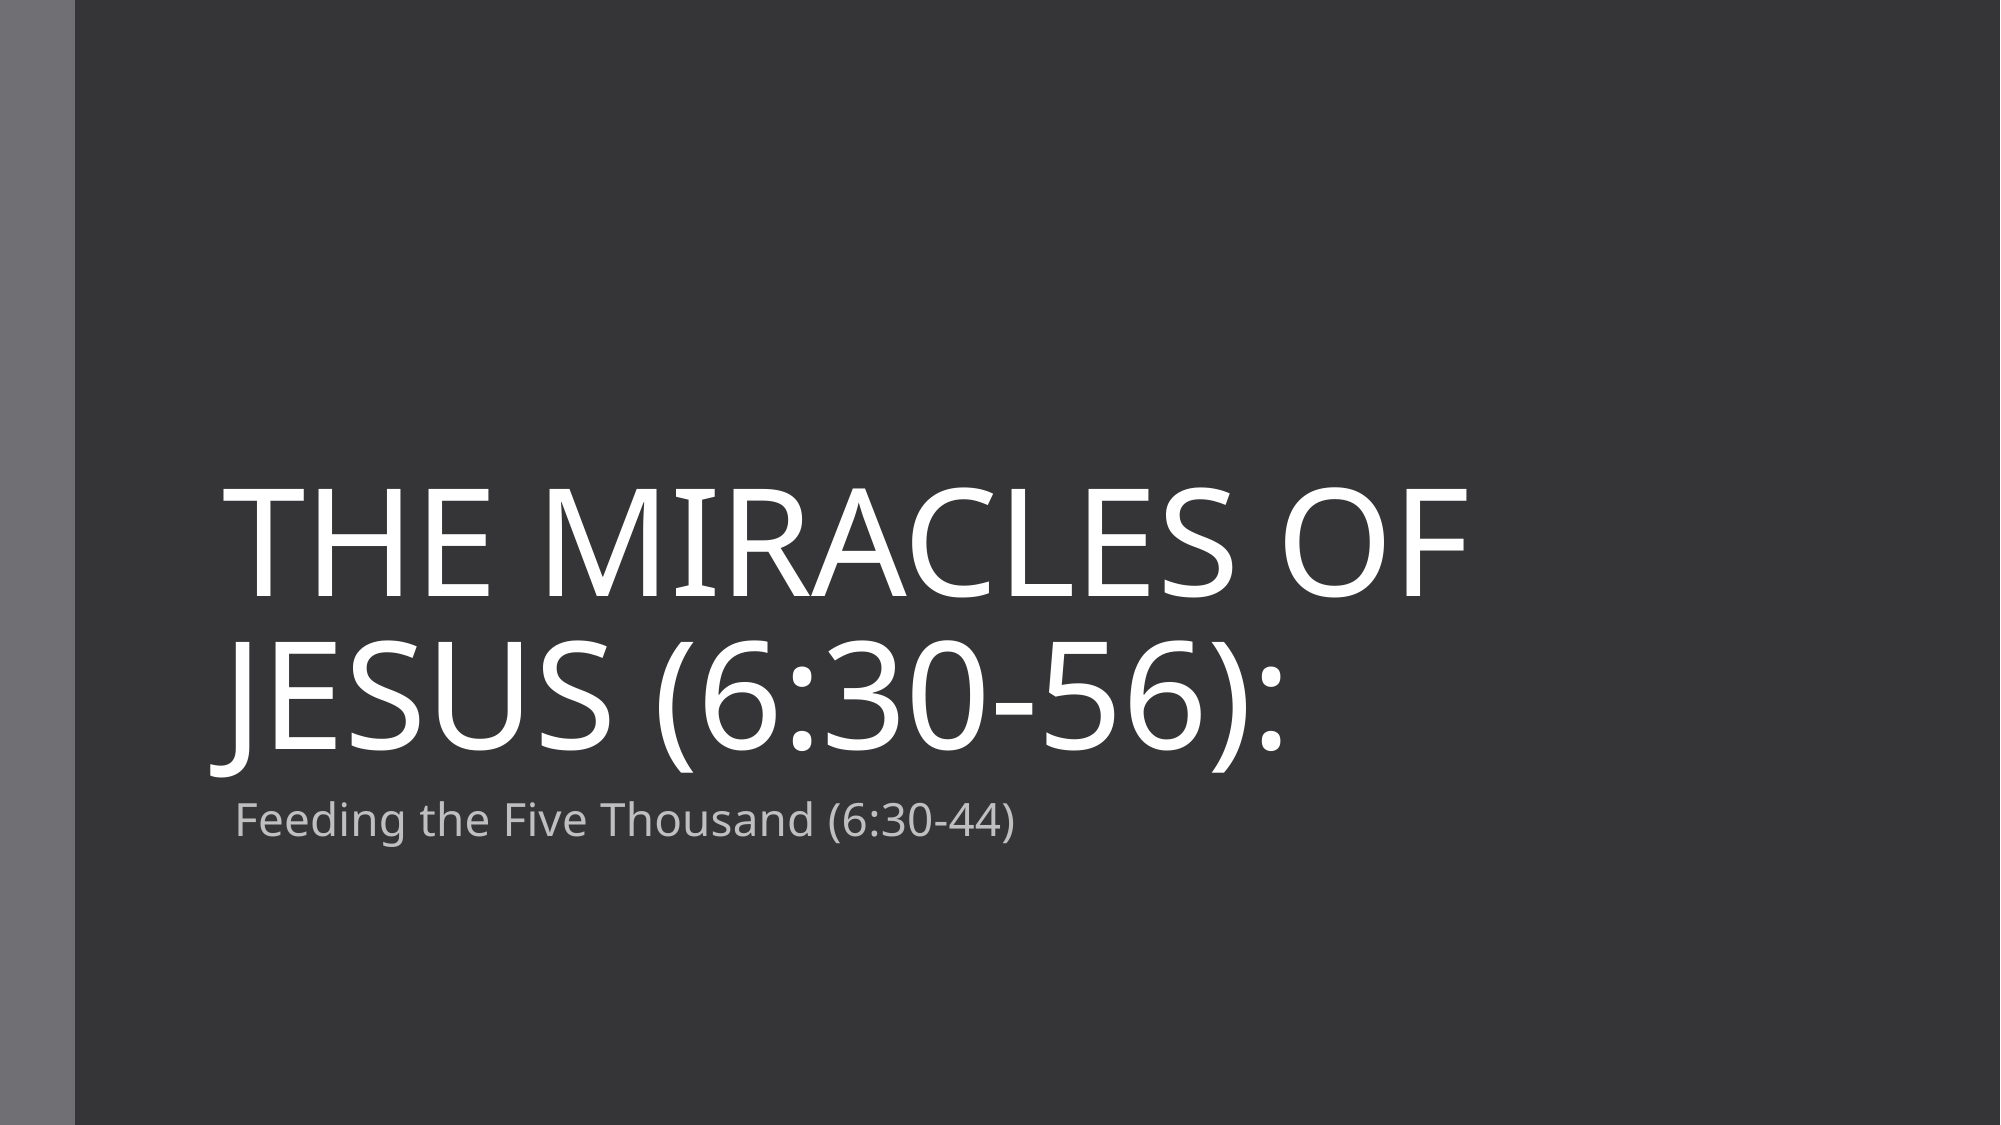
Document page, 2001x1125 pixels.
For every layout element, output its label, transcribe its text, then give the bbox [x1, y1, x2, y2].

title THE MIRACLES OF JESUS (6:30-56): [206, 124, 1752, 787]
subtitle Feeding the Five Thousand (6:30-44) [206, 787, 1752, 1066]
